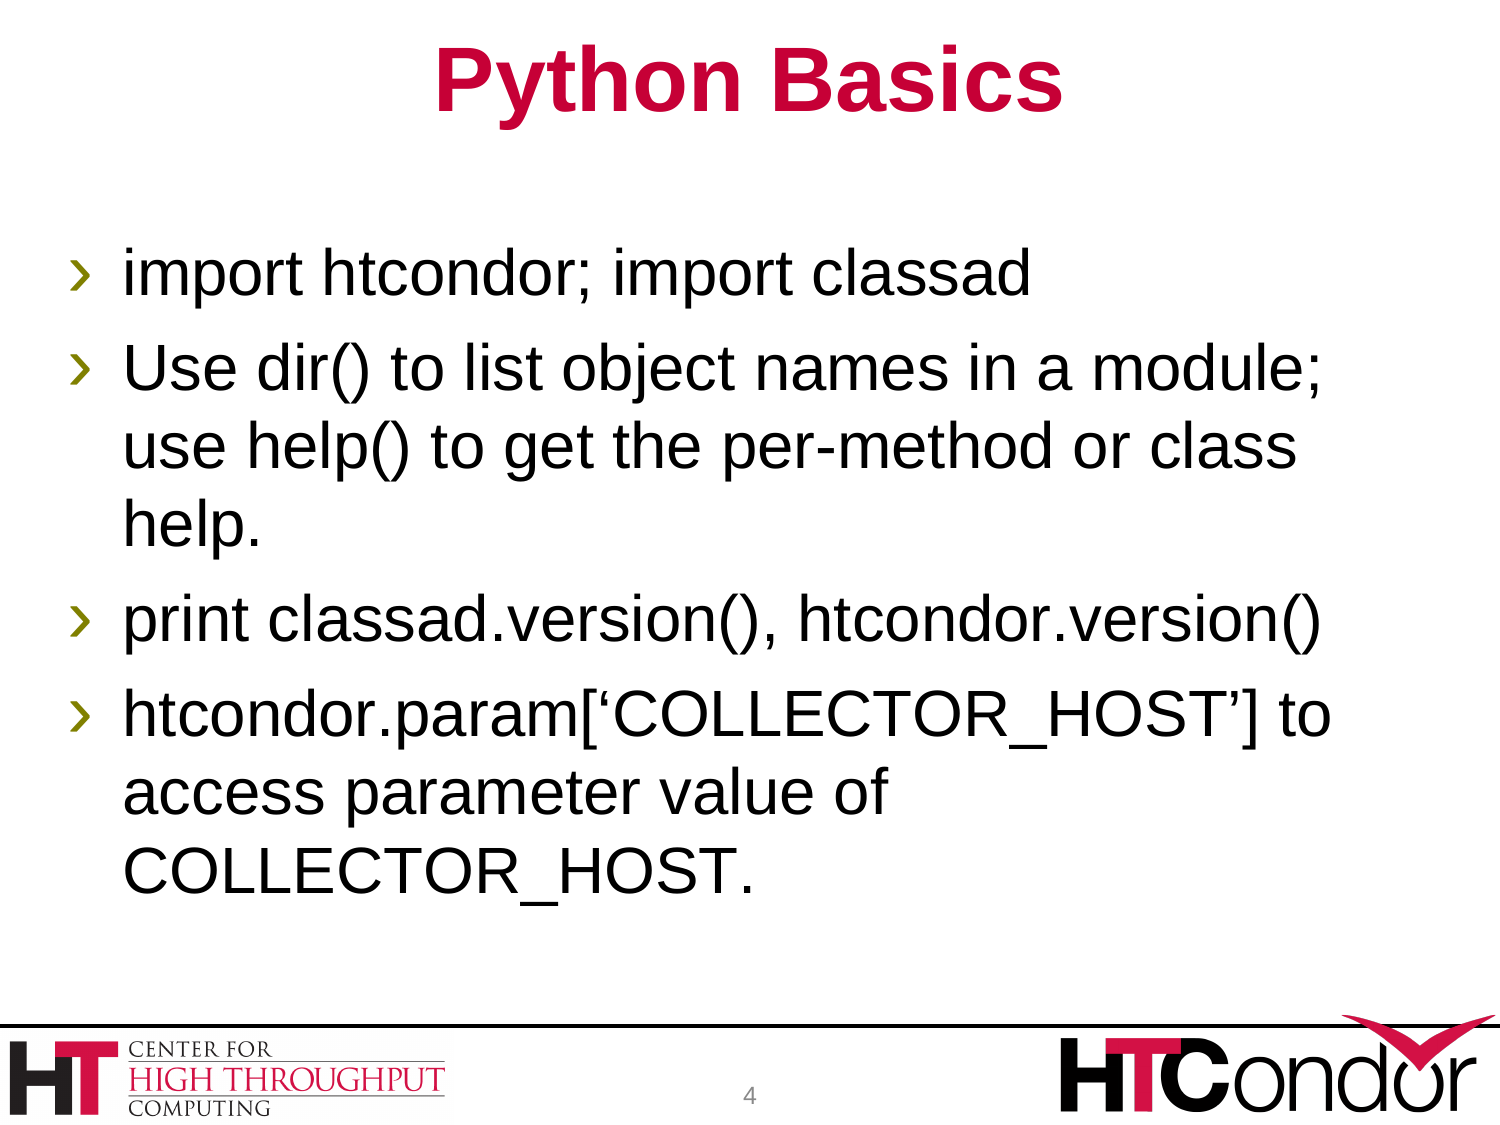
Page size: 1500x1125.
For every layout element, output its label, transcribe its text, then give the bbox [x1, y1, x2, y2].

text_box <number> [575, 1065, 926, 1125]
picture [1055, 1014, 1500, 1119]
list import htcondor; import classad Use dir() to list object names in a module; use help() to get the per-method or class help. print classad.version(), htcondor.version() htcondor.param[‘COLLECTOR_HOST’] to access parameter value of COLLECTOR_HOST. [52, 222, 1431, 916]
title Python Basics [0, 0, 1500, 150]
picture [0, 1029, 454, 1125]
